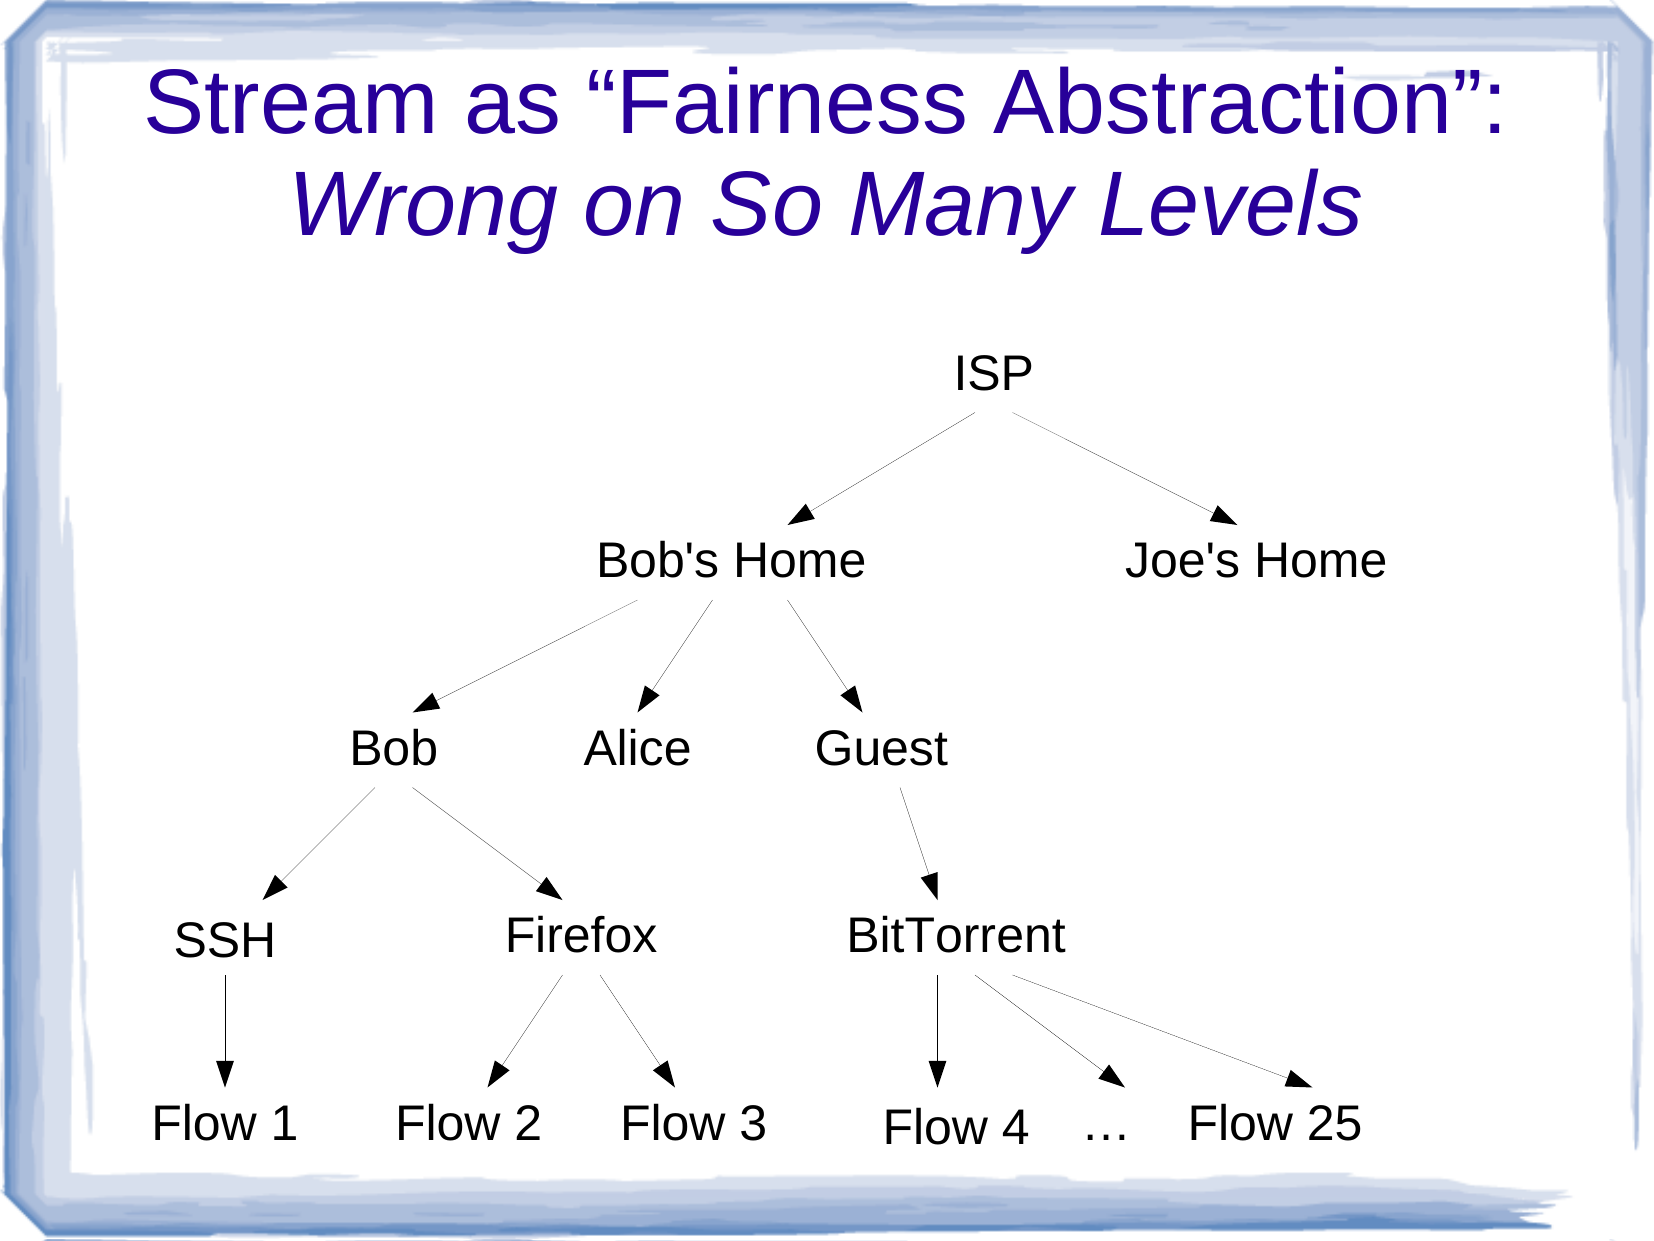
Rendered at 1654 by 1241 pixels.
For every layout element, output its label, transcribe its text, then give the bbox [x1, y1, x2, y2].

text_box Flow 2 [375, 1087, 563, 1159]
text_box Flow 4 [862, 1091, 1051, 1163]
text_box Guest [787, 712, 976, 784]
text_box Joe's Home [1087, 525, 1426, 596]
text_box BitTorrent [825, 900, 1088, 971]
title Stream as “Fairness Abstraction”: Wrong on So Many Levels [82, 49, 1571, 257]
text_box Flow 1 [112, 1087, 338, 1159]
picture [0, 0, 1654, 1241]
text_box ISP [825, 337, 1163, 409]
text_box Bob's Home [562, 525, 901, 596]
text_box Bob [300, 712, 488, 784]
text_box Flow 25 [1163, 1087, 1388, 1159]
text_box SSH [112, 904, 338, 976]
text_box Firefox [450, 900, 713, 971]
text_box … [1050, 1087, 1163, 1159]
text_box Flow 3 [600, 1087, 788, 1159]
text_box Alice [562, 712, 713, 784]
